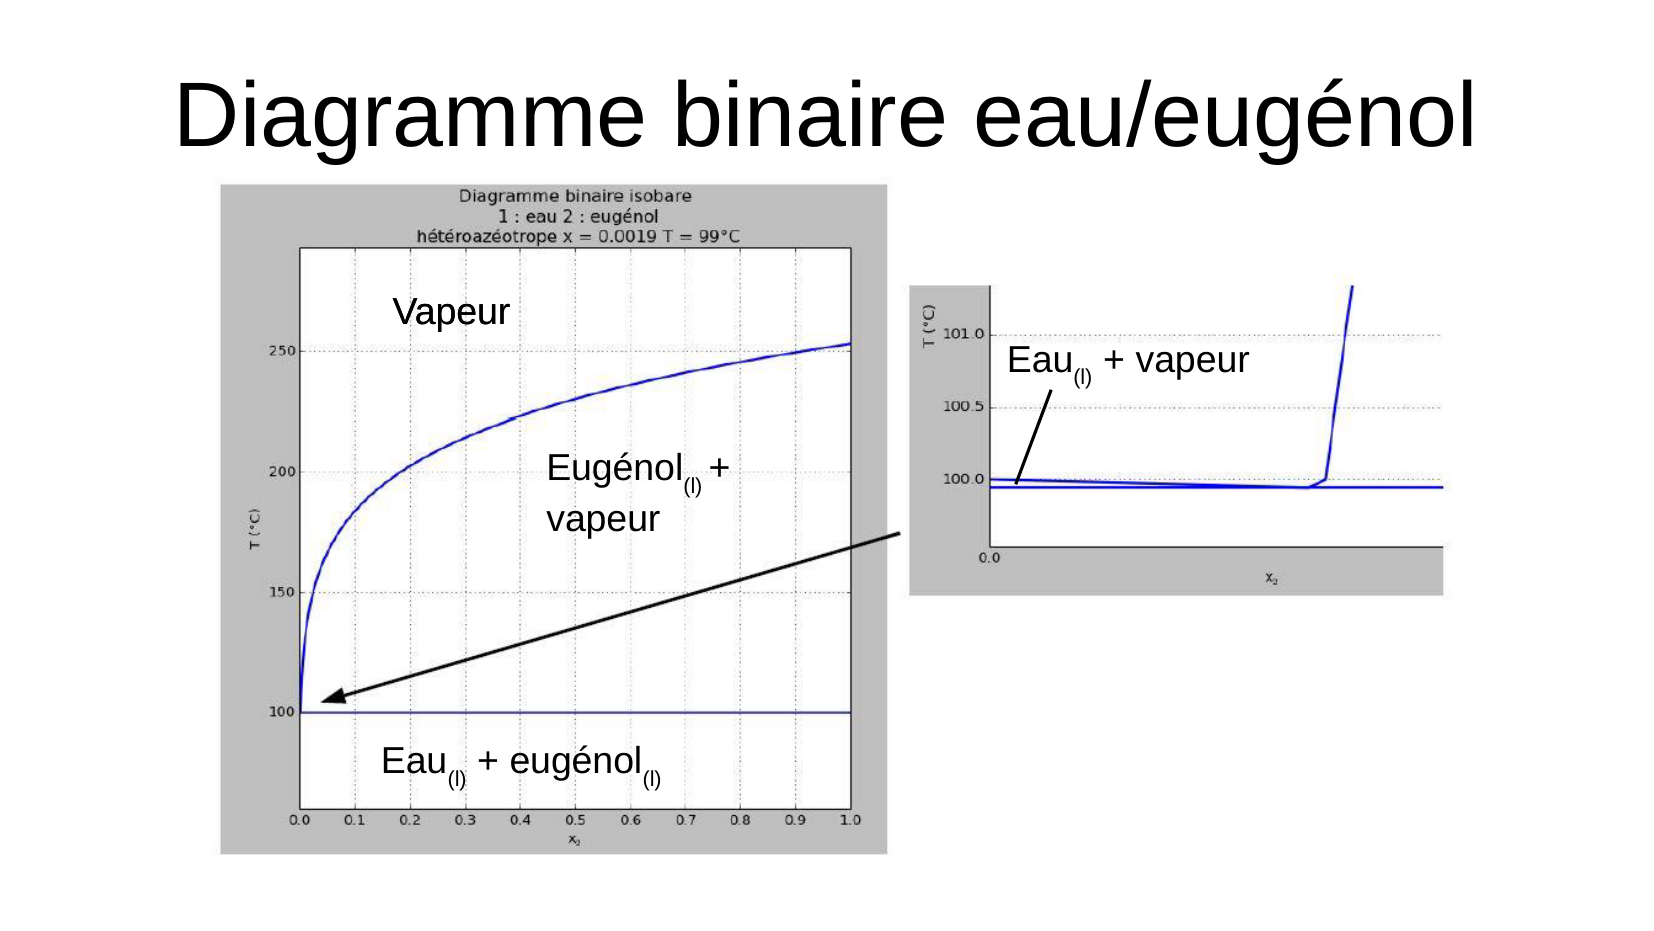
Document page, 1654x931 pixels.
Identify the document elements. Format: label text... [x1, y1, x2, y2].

picture [212, 176, 1452, 863]
title Diagramme binaire eau/eugénol [82, 37, 1571, 193]
text_box Vapeur [377, 283, 579, 341]
text_box Eugénol(l) + vapeur [531, 439, 768, 548]
text_box Eau(l) + eugénol(l) [366, 732, 709, 850]
text_box Eau(l) + vapeur [992, 330, 1335, 448]
